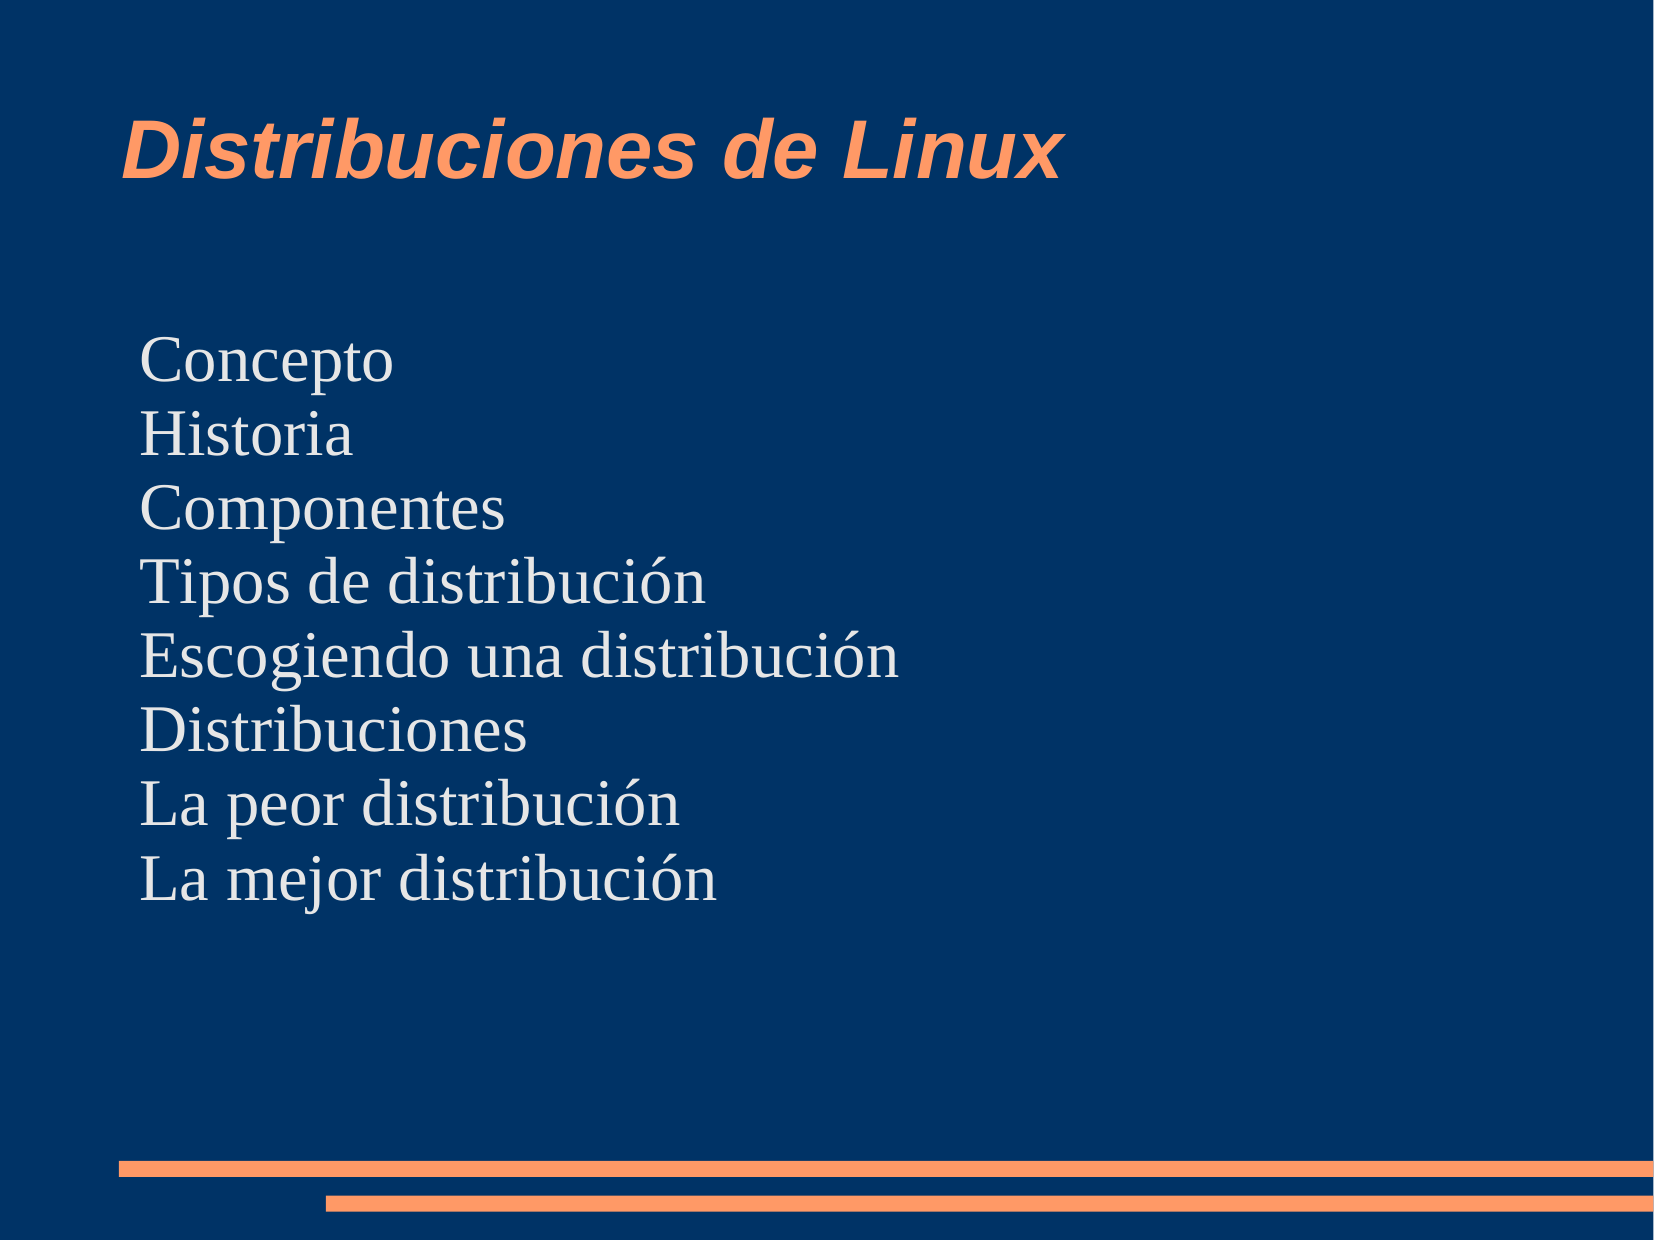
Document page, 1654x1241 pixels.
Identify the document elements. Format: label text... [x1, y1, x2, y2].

list Concepto Historia Componentes Tipos de distribución Escogiendo una distribución Distribuciones La peor distribución La mejor distribución [121, 322, 1561, 1133]
title Distribuciones de Linux [121, 46, 1534, 254]
